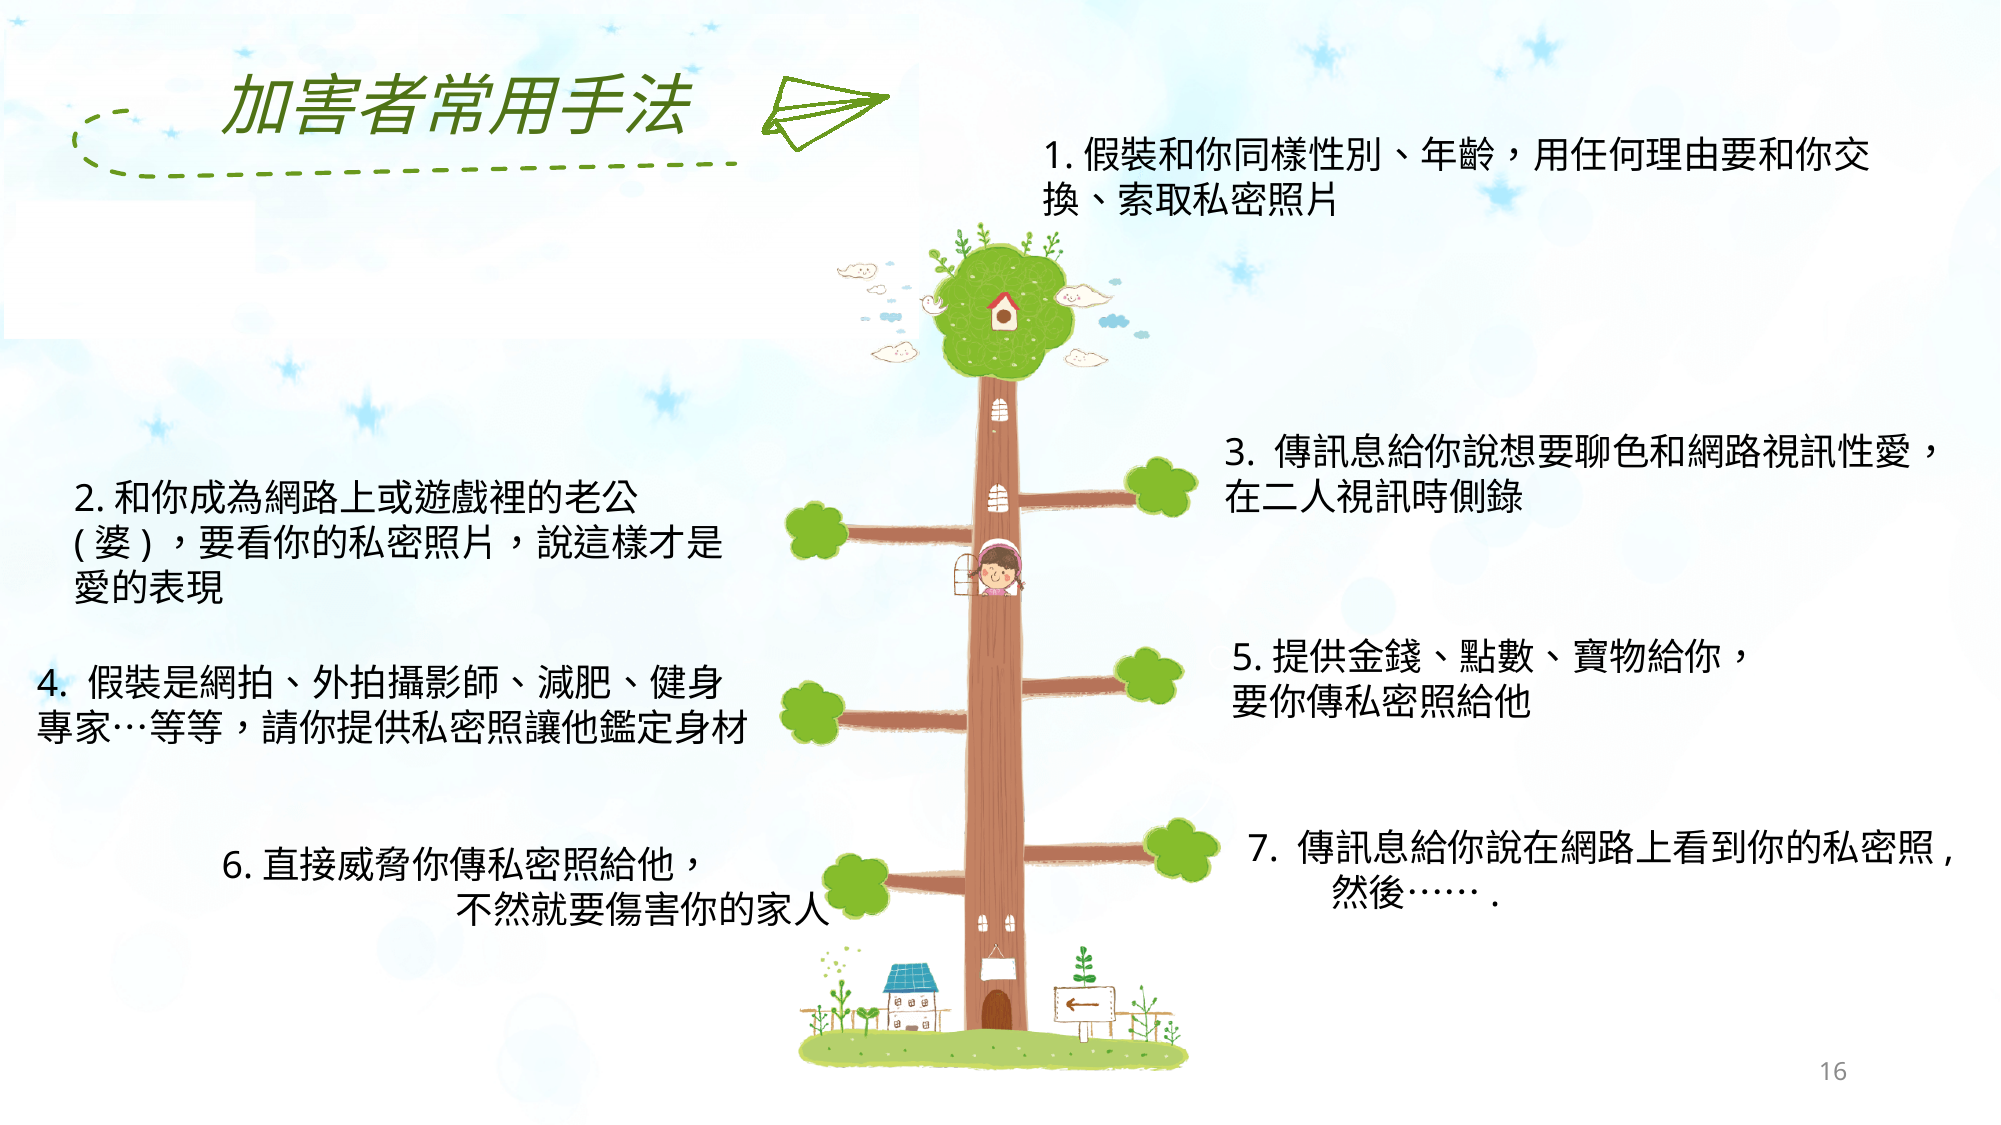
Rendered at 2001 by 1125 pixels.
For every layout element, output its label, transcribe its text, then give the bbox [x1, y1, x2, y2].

slide_number <編號> [1412, 1042, 1863, 1103]
text_box 7. 傳訊息給你說在網路上看到你的私密照, 然後……. [1232, 816, 1952, 922]
text_box [761, 76, 890, 152]
text_box 5.提供金錢、點數、寶物給你， 要你傳私密照給他 [1216, 625, 1775, 731]
text_box 加害者常用手法 [205, 55, 703, 151]
text_box 4. 假裝是網拍、外拍攝影師、減肥、健身專家…等等，請你提供私密照讓他鑑定身材 [22, 651, 769, 757]
text_box 6.直接威脅你傳私密照給他， 不然就要傷害你的家人 [206, 833, 846, 939]
text_box 1.假裝和你同樣性別、年齡，用任何理由要和你交換、索取私密照片 [1027, 123, 1901, 229]
picture [4, 14, 1221, 1071]
text_box 3. 傳訊息給你說想要聊色和網路視訊性愛，在二人視訊時側錄 [1209, 420, 1952, 526]
text_box 2.和你成為網路上或遊戲裡的老公(婆)，要看你的私密照片，說這樣才是愛的表現 [59, 466, 769, 617]
